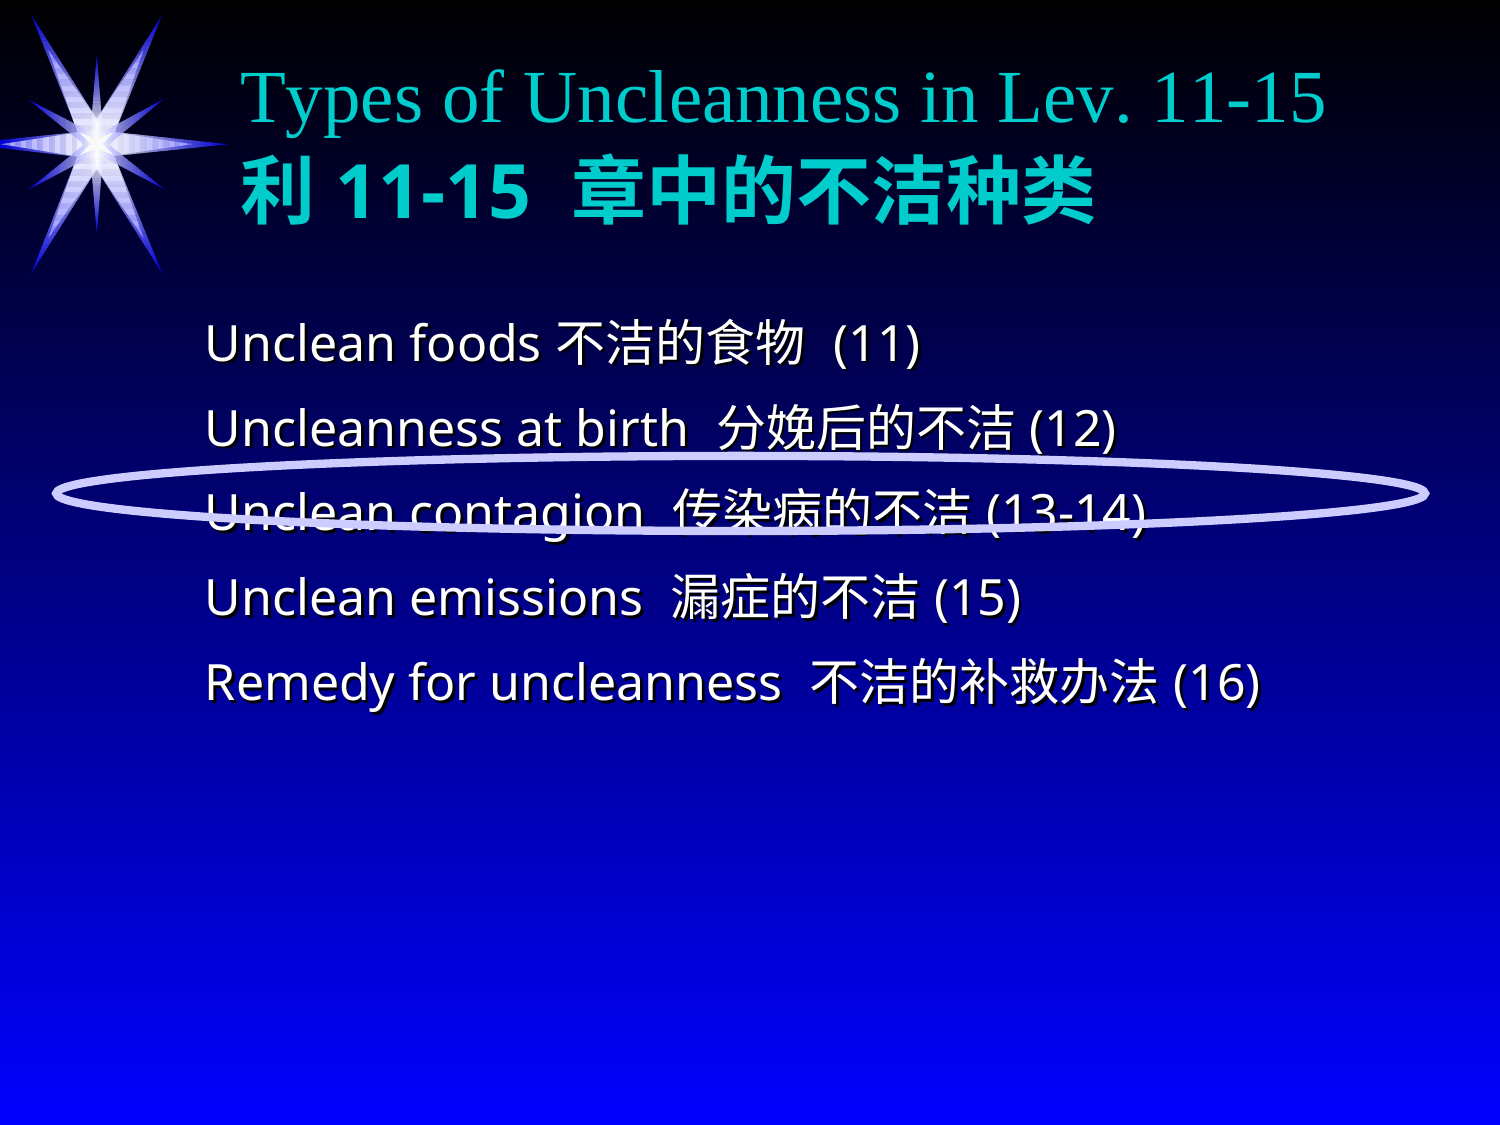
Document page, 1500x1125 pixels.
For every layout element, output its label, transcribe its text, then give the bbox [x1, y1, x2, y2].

list Unclean foods不洁的食物 (11) Uncleanness at birth 分娩后的不洁(12) Unclean contagion 传染病的不洁(13-14) Unclean emissions 漏症的不洁(15) Remedy for uncleanness 不洁的补救办法(16) [189, 299, 1350, 472]
title Types of Uncleanness in Lev. 11-15 利11-15 章中的不洁种类 [225, 54, 1461, 242]
list Unclean foods不洁的食物 (11) Uncleanness at birth 分娩后的不洁(12) Unclean contagion 传染病的不洁(13-14) Unclean emissions 漏症的不洁(15) Remedy for uncleanness 不洁的补救办法(16) [189, 515, 1350, 1051]
list Unclean foods不洁的食物 (11) Uncleanness at birth 分娩后的不洁(12) Unclean contagion 传染病的不洁(13-14) Unclean emissions 漏症的不洁(15) Remedy for uncleanness 不洁的补救办法(16) [189, 461, 1350, 526]
